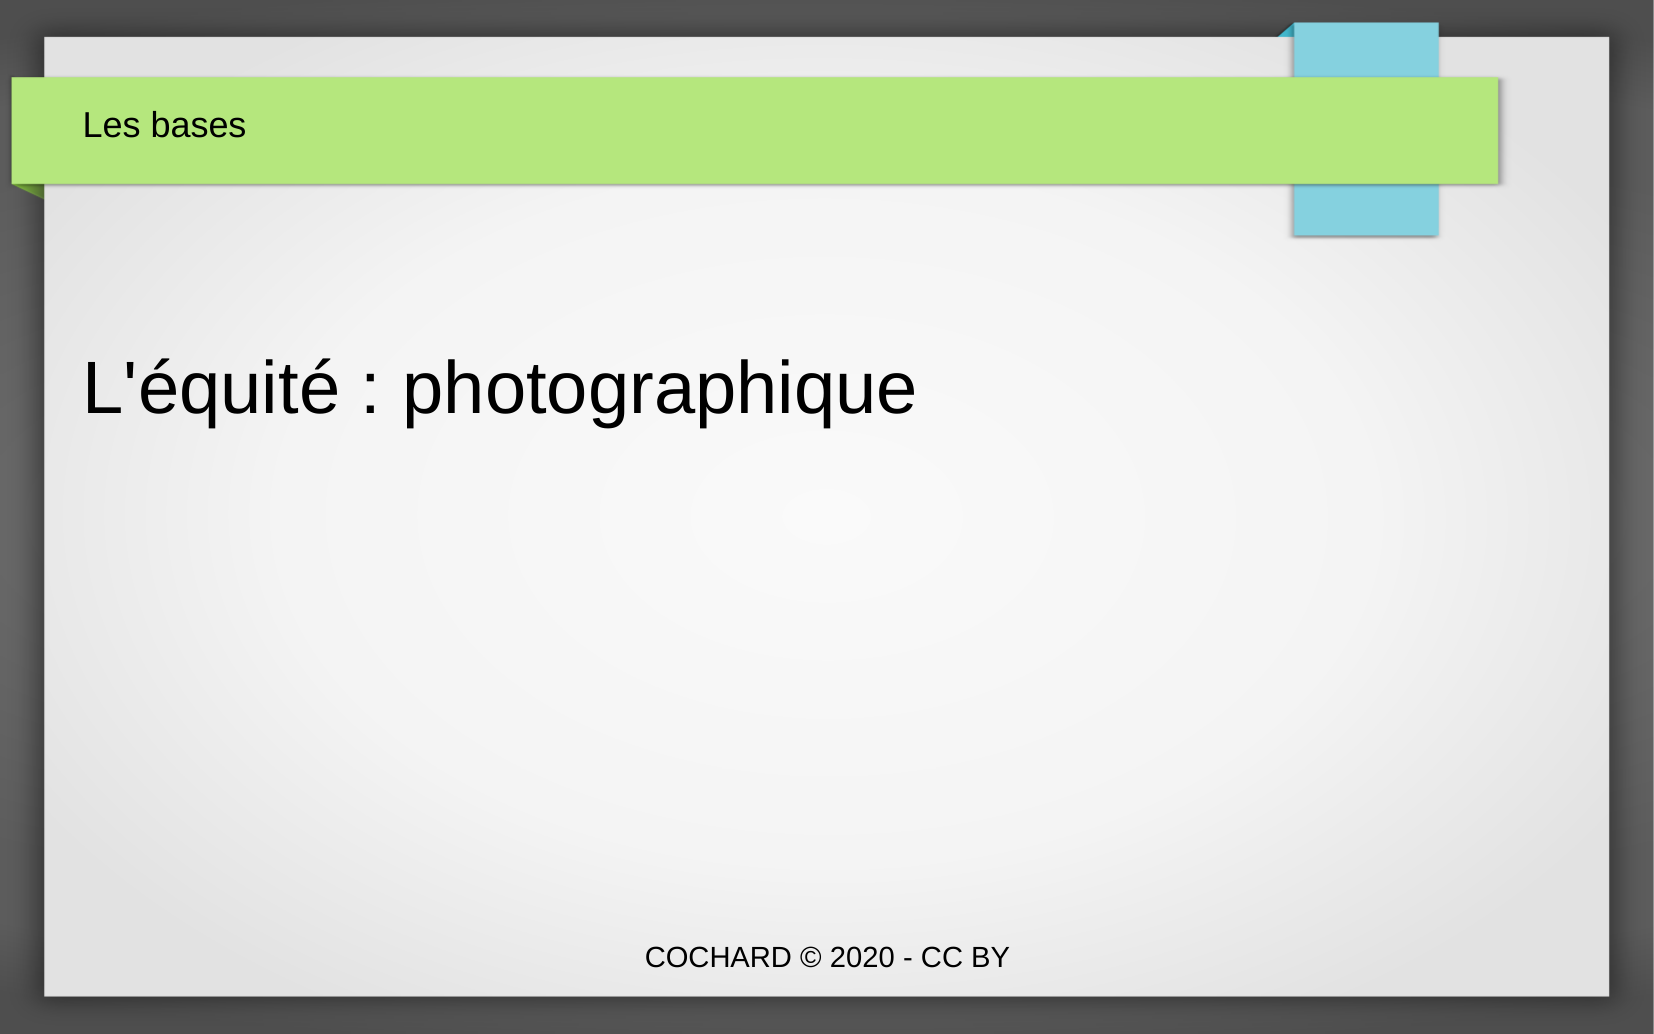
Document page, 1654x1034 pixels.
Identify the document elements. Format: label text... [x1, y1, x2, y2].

title Les bases [82, 39, 1235, 210]
picture [0, 0, 1654, 1034]
list L'équité : photographique [82, 249, 1571, 849]
